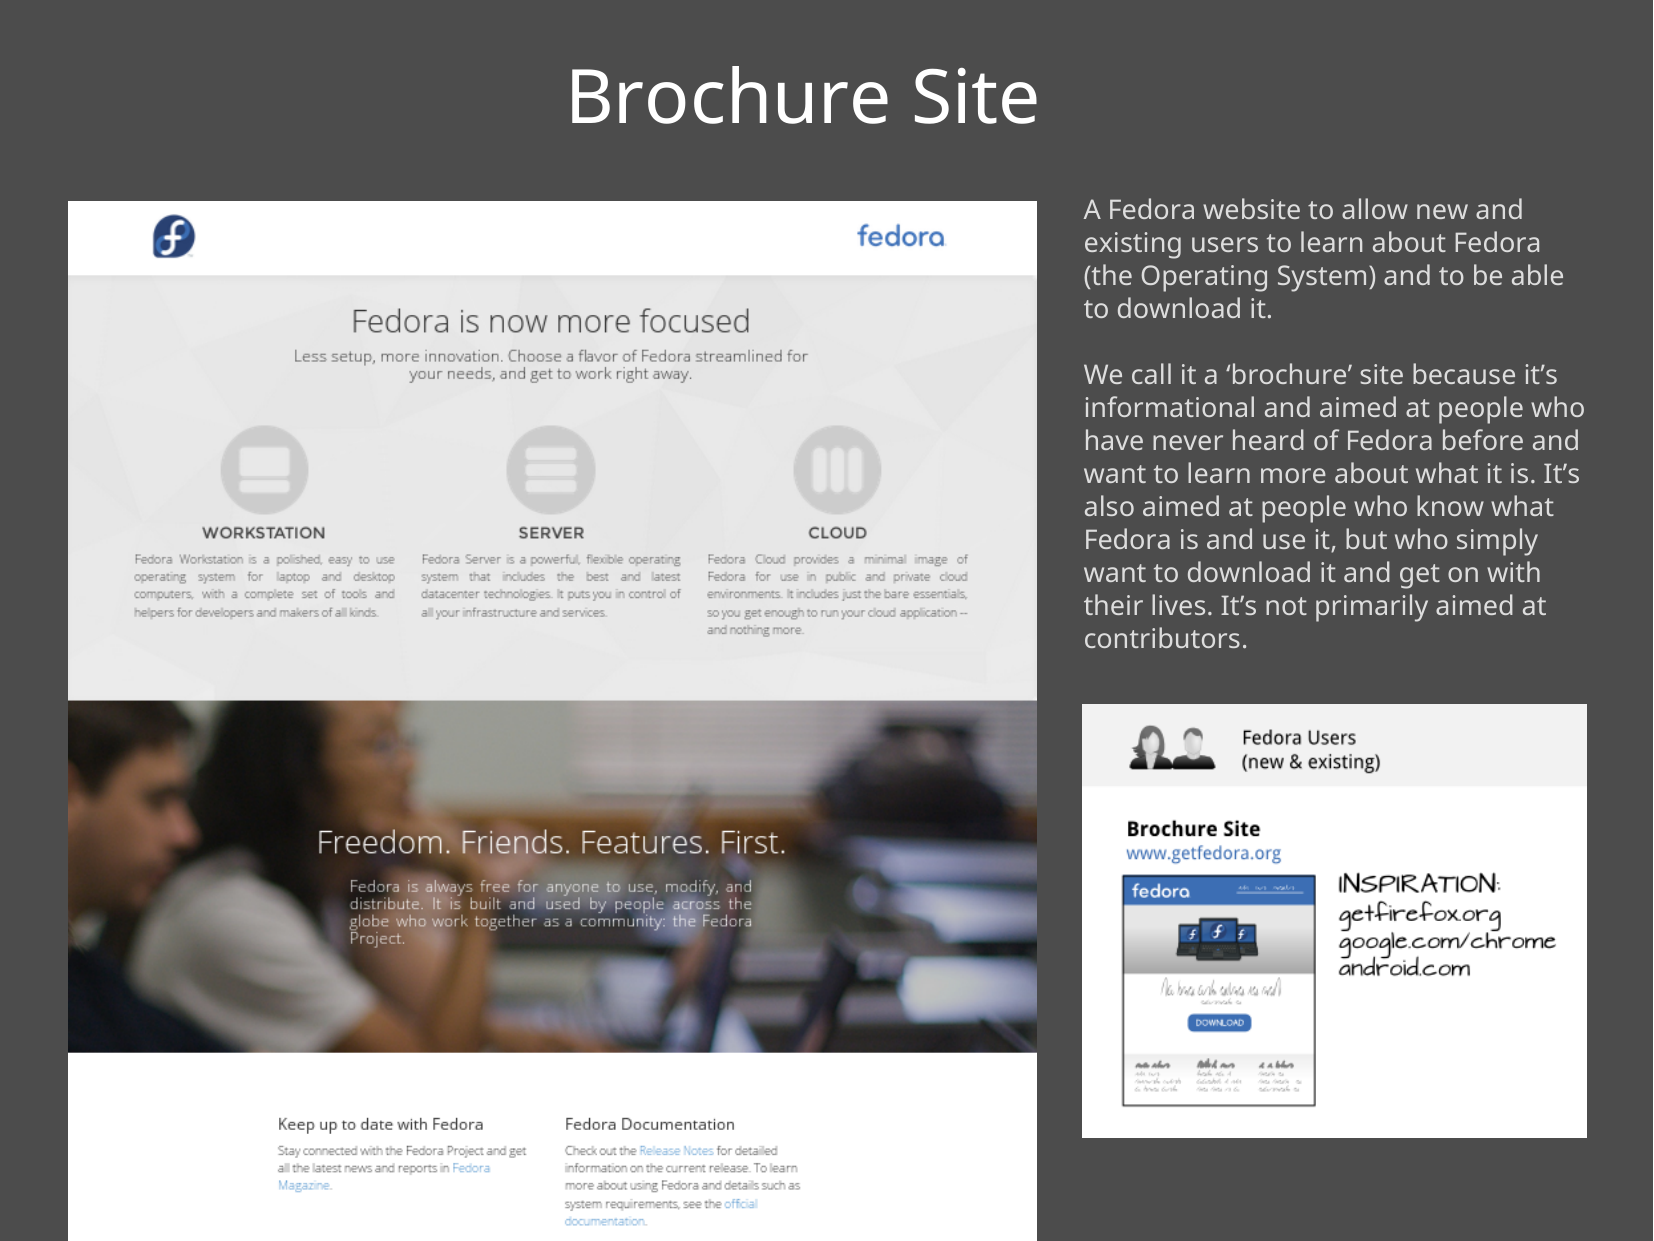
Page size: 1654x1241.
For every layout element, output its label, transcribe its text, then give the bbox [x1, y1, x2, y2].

title Brochure Site [53, 0, 1554, 233]
title A Fedora website to allow new and existing users to learn about Fedora (the Operating System) and to be able to download it. We call it a ‘brochure’ site because it’s informational and aimed at people who have never heard of Fedora before and want to learn more about what it is. It’s also aimed at people who know what Fedora is and use it, but who simply want to download it and get on with their lives. It’s not primarily aimed at contributors. [1083, 187, 1593, 662]
picture [68, 201, 1037, 1241]
picture [1082, 704, 1587, 1138]
